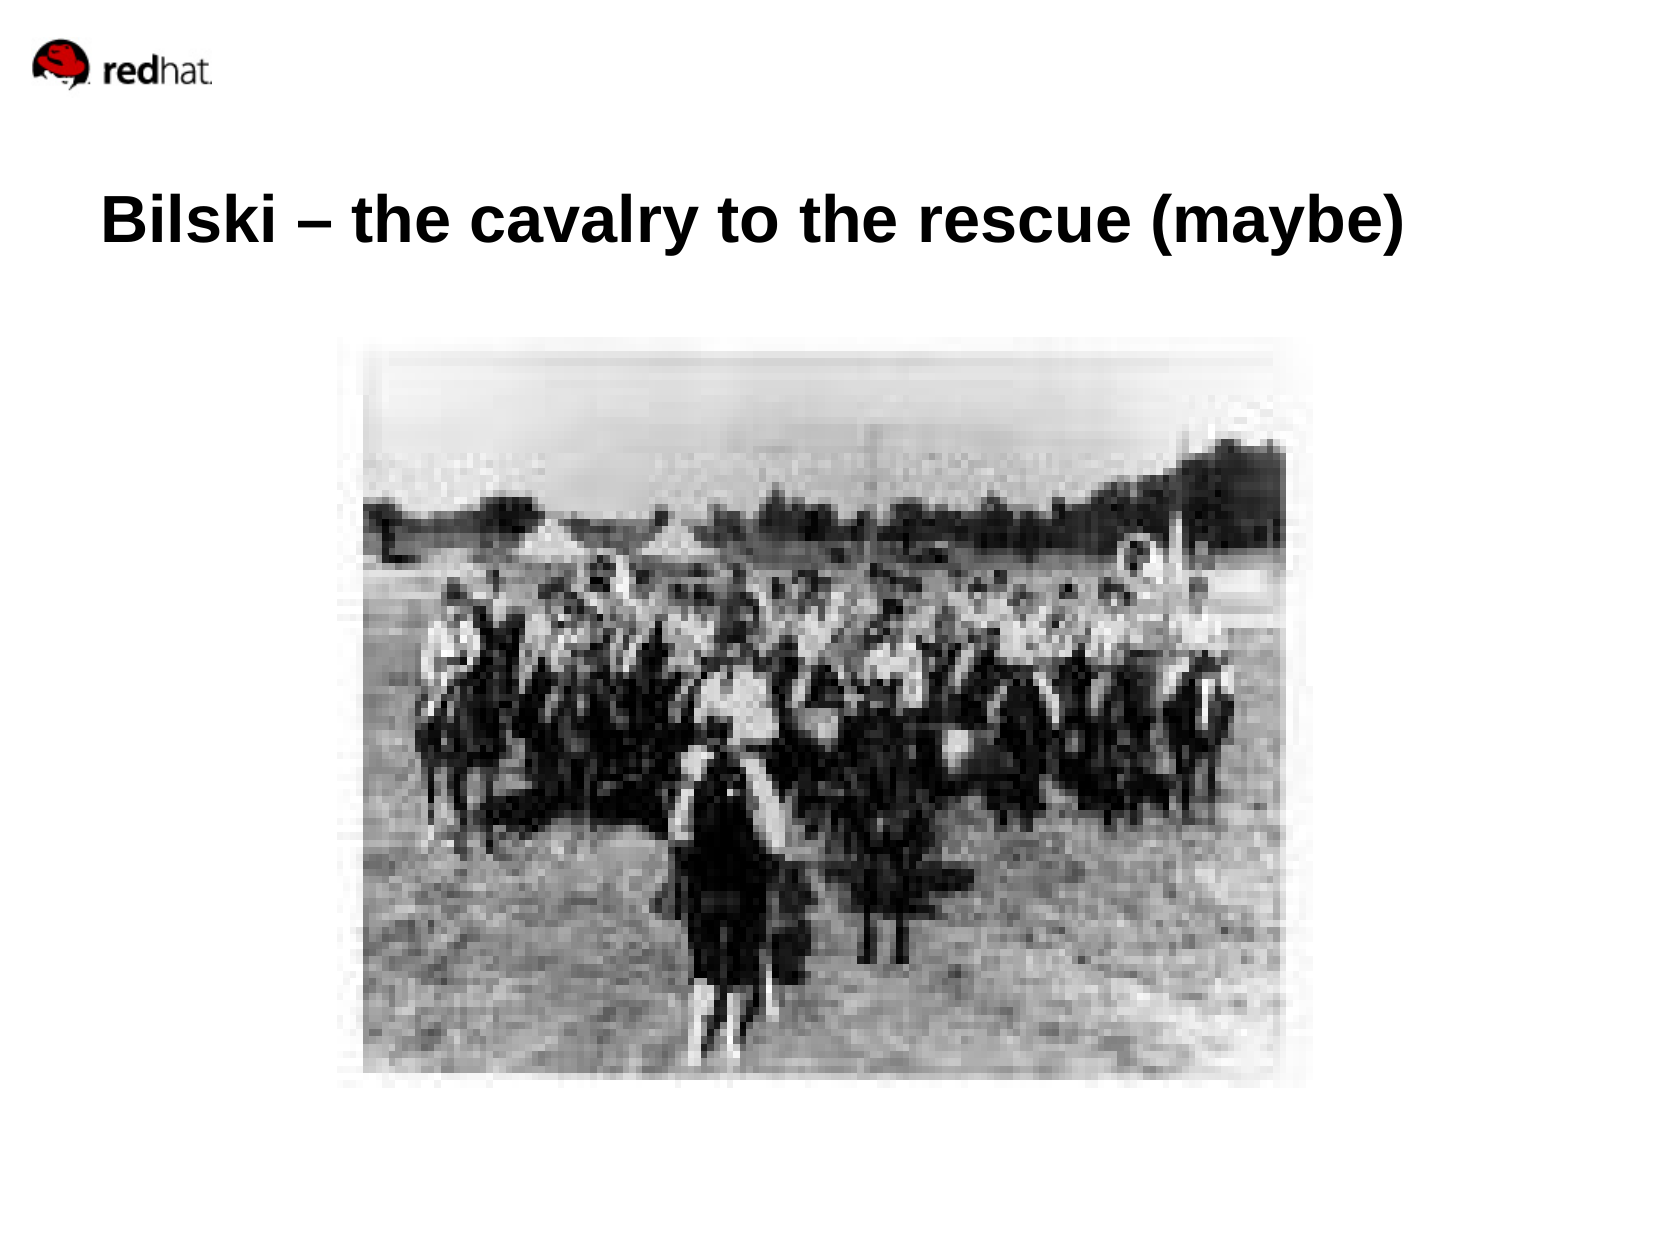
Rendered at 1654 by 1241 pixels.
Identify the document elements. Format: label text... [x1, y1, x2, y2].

title Bilski – the cavalry to the rescue (maybe) [100, 164, 1506, 275]
picture [31, 37, 212, 98]
picture [337, 337, 1313, 1088]
